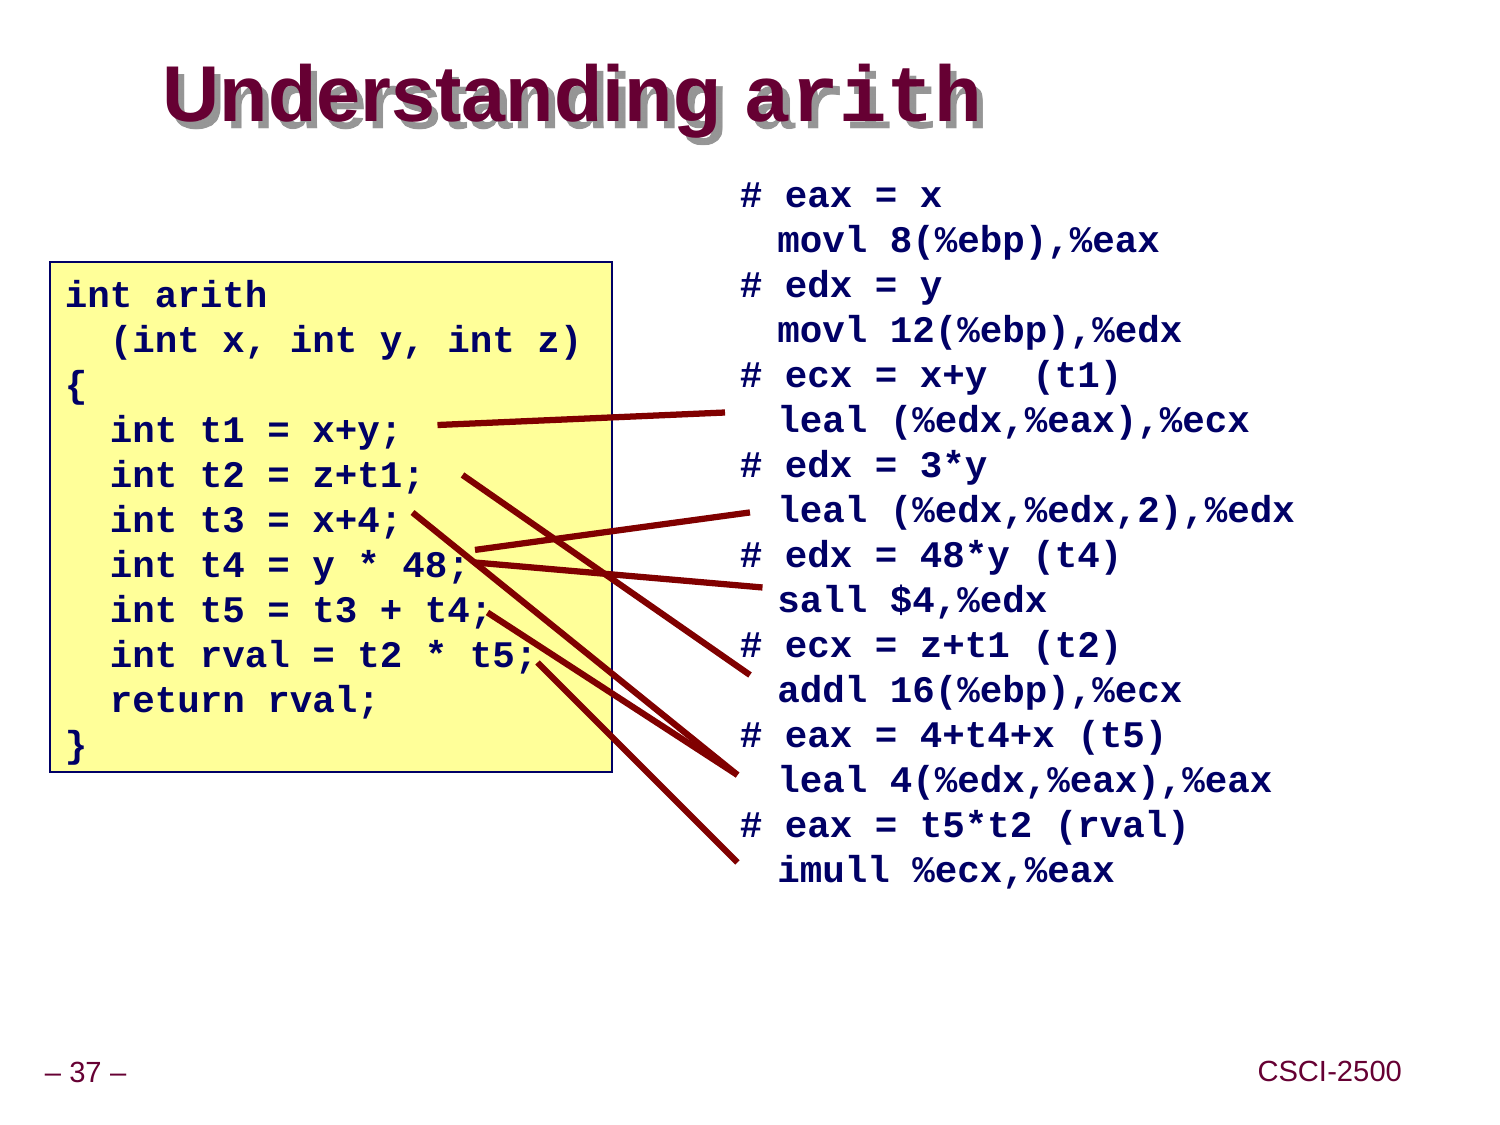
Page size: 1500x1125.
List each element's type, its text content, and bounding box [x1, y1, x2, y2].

text_box # eax = x movl 8(%ebp),%eax # edx = y movl 12(%ebp),%edx # ecx = x+y (t1) leal (%edx,%eax),%ecx # edx = 3*y leal (%edx,%edx,2),%edx # edx = 48*y (t4) sall $4,%edx # ecx = z+t1 (t2) addl 16(%ebp),%ecx # eax = 4+t4+x (t5) leal 4(%edx,%eax),%eax # eax = t5*t2 (rval) imull %ecx,%eax [725, 162, 1450, 898]
text_box int arith (int x, int y, int z) { int t1 = x+y; int t2 = z+t1; int t3 = x+4; int t4 = y * 48; int t5 = t3 + t4; int rval = t2 * t5; return rval; } [49, 262, 613, 773]
title Understanding arith [162, 45, 1149, 149]
text_box int arith (int x, int y, int z) { int t1 = x+y; int t2 = z+t1; int t3 = x+4; int t4 = y * 48; int t5 = t3 + t4; int rval = t2 * t5; return rval; } [487, 567, 613, 669]
